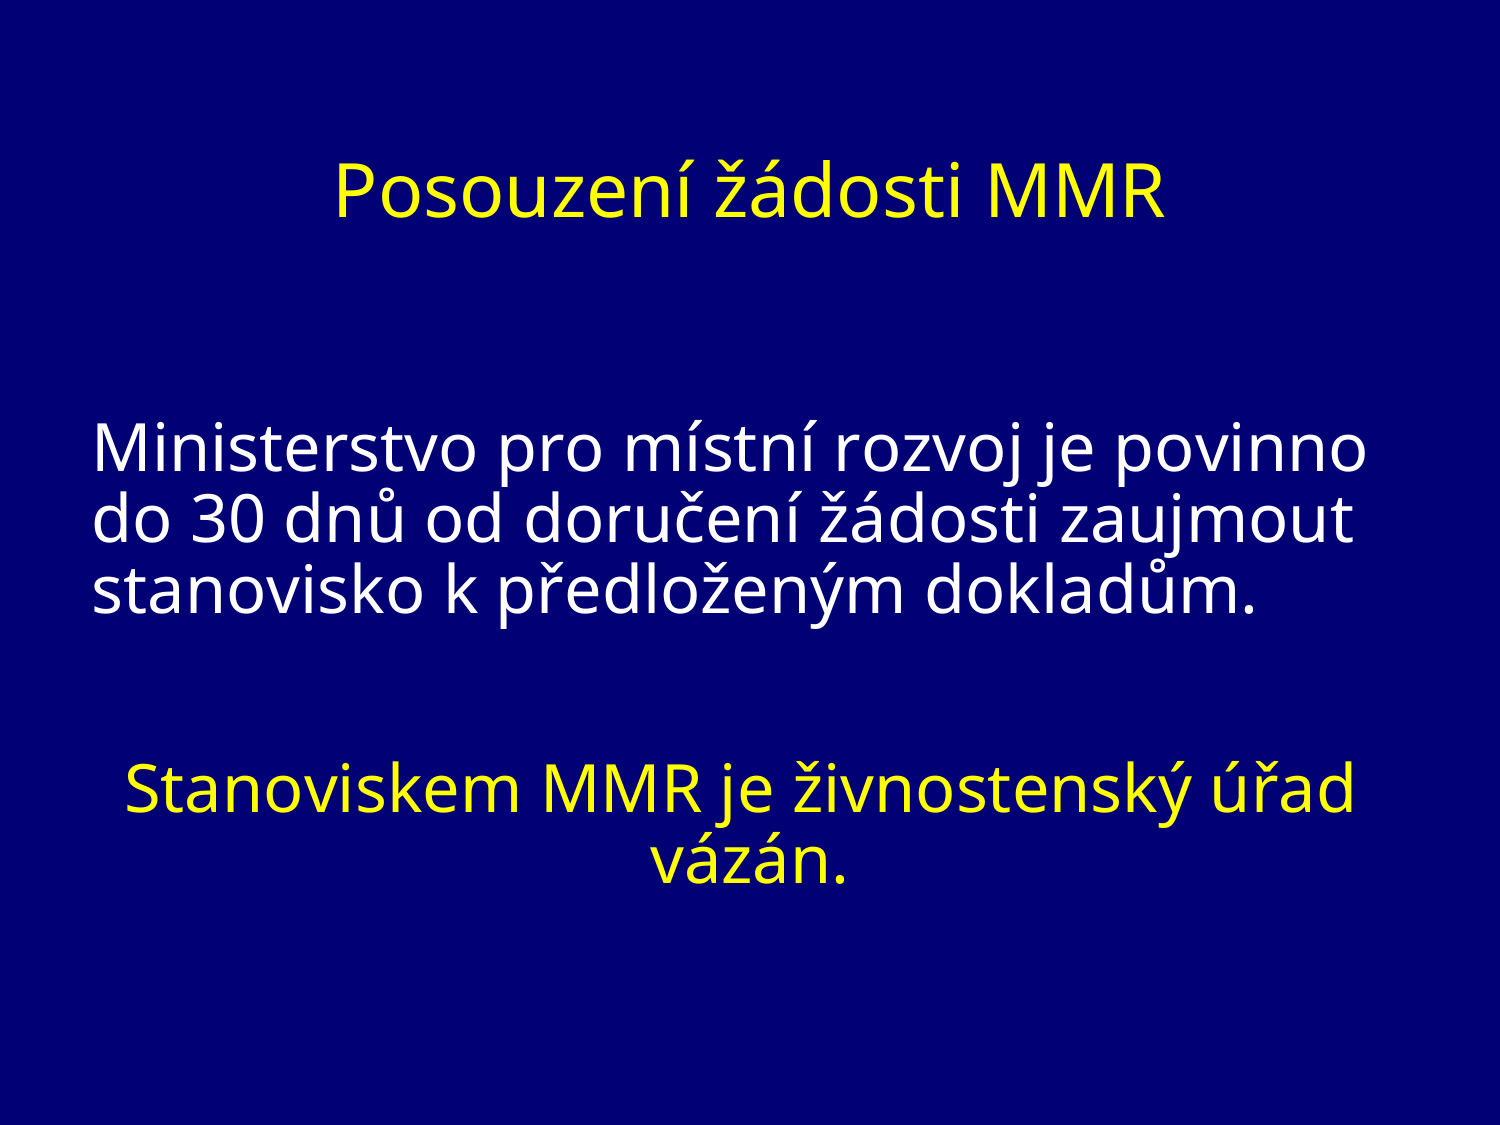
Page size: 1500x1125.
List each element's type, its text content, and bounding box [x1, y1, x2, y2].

text_box Ministerstvo pro místní rozvoj je povinno do 30 dnů od doručení žádosti zaujmout stanovisko k předloženým dokladům. Stanoviskem MMR je živnostenský úřad vázán. [76, 338, 1424, 1014]
text_box Posouzení žádosti MMR [29, 87, 1471, 288]
